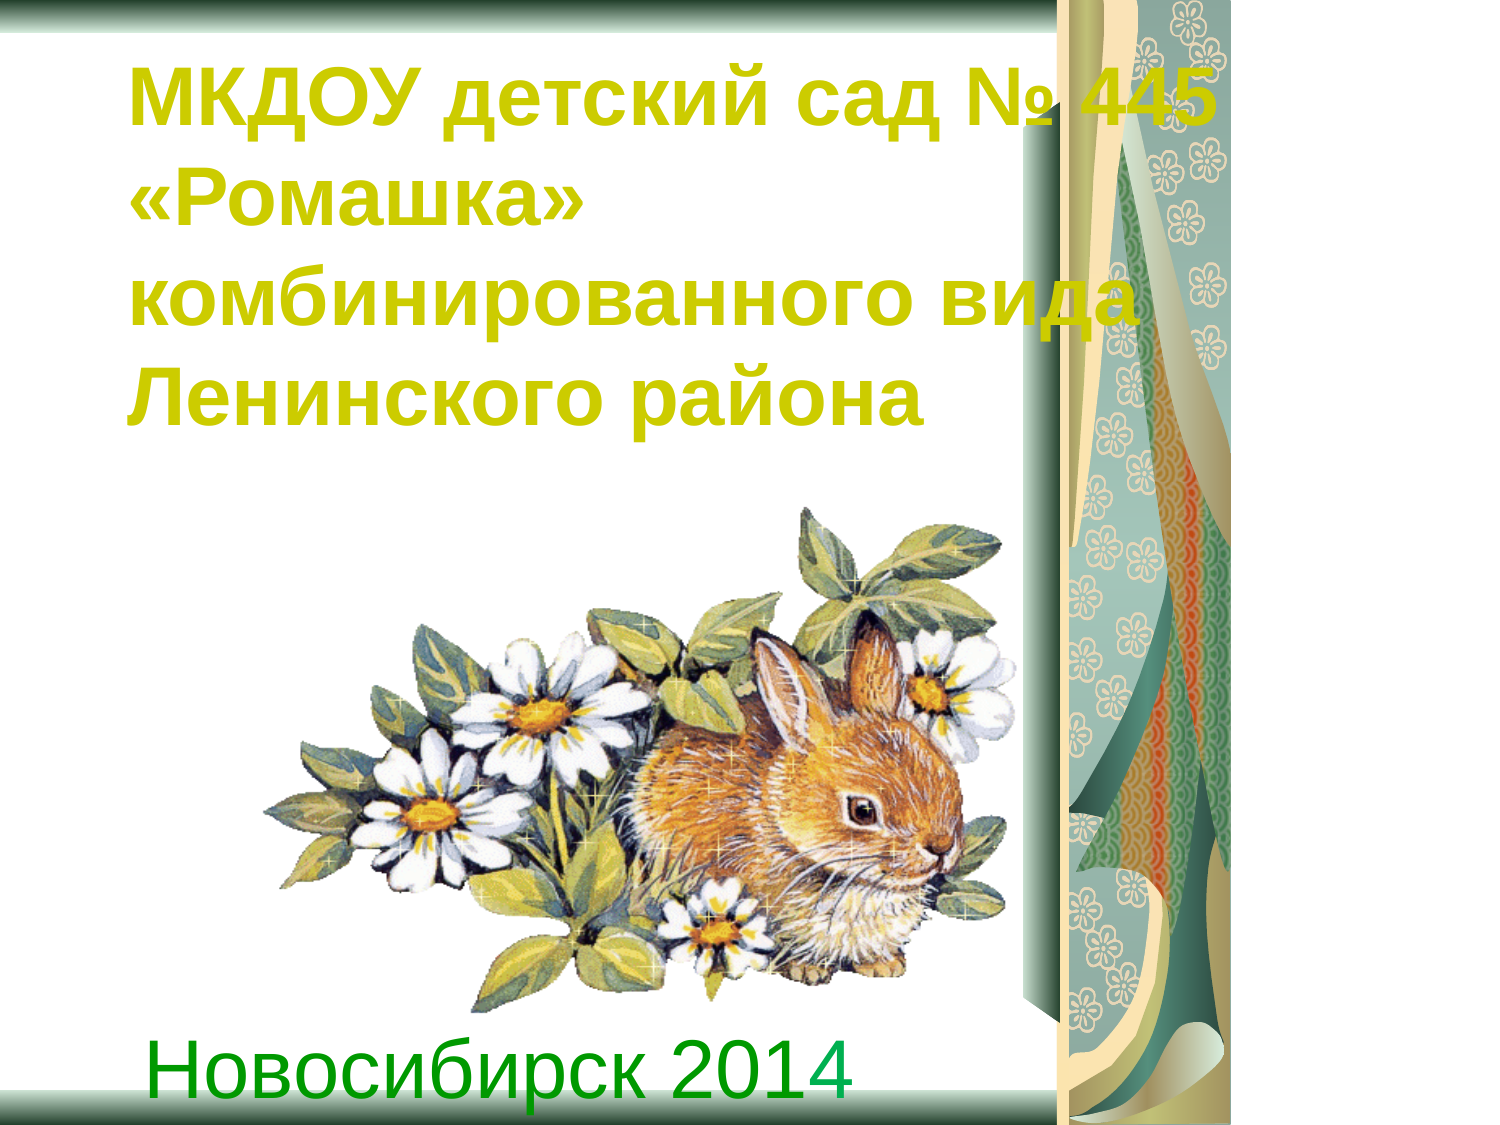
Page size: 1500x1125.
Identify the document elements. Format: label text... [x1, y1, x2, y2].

title МКДОУ детский сад № 445 «Ромашка» комбинированного вида Ленинского района [112, 35, 1256, 563]
picture [257, 503, 1020, 1016]
subtitle Новосибирск 2014 [128, 1007, 1209, 1125]
